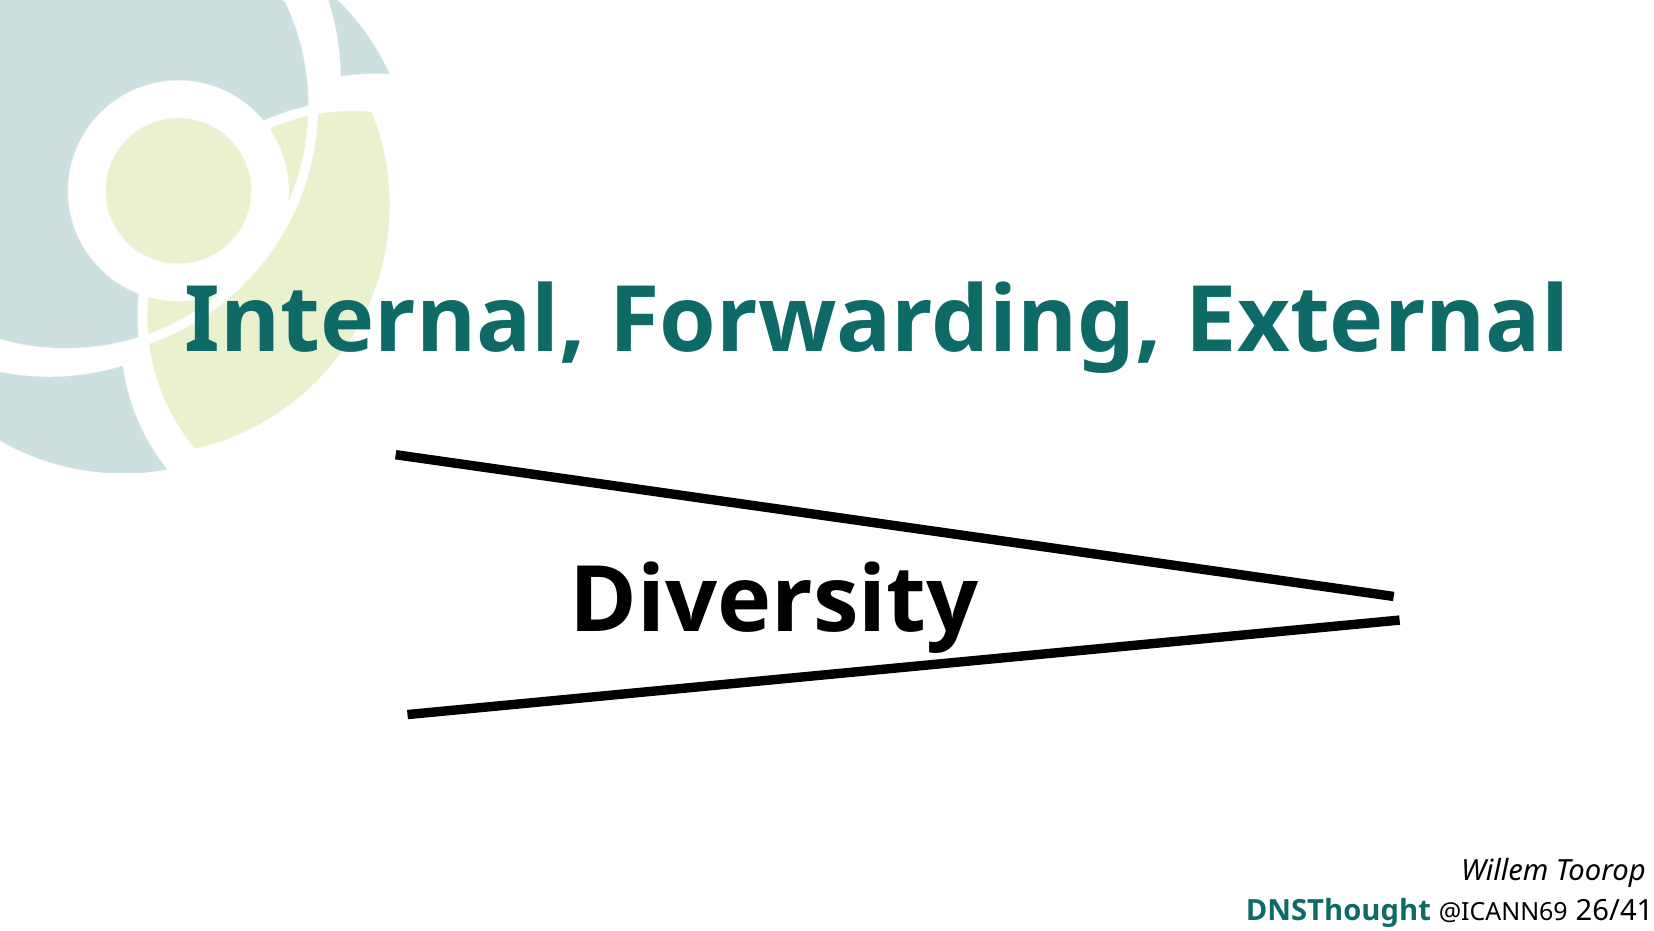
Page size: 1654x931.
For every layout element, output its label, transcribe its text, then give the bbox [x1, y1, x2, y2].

text_box Diversity [555, 525, 1288, 752]
title Internal, Forwarding, External [82, 237, 1571, 394]
